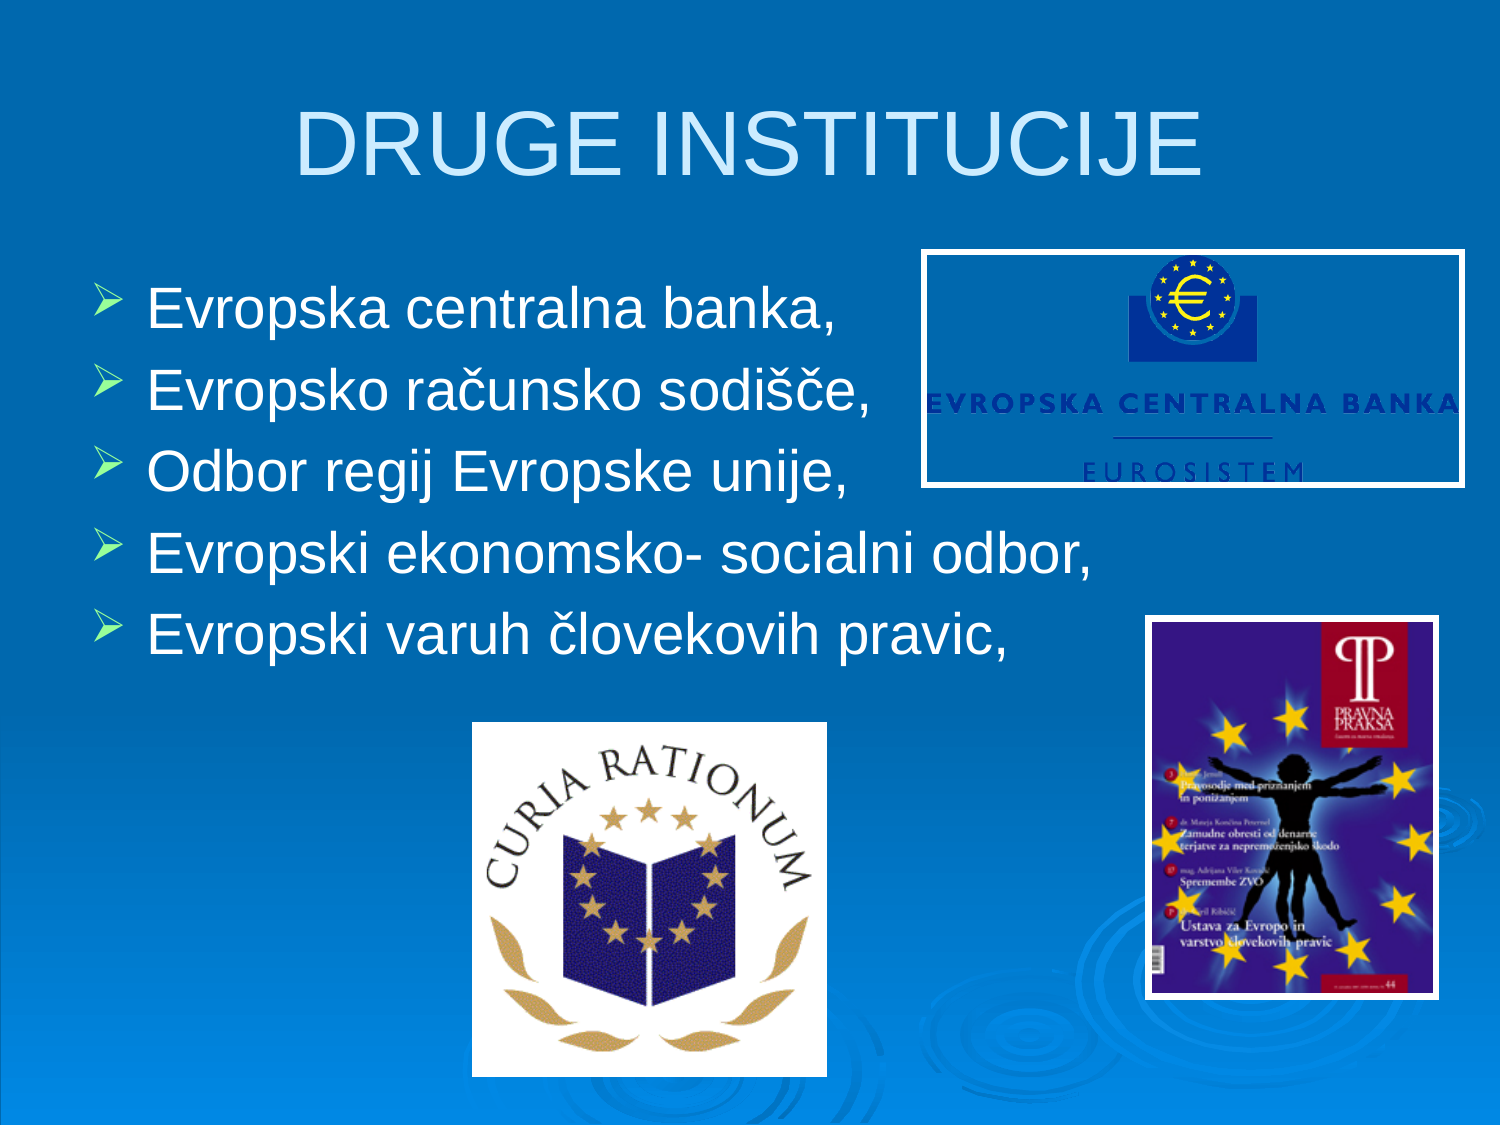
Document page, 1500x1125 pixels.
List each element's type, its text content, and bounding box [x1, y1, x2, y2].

title DRUGE INSTITUCIJE [75, 45, 1425, 233]
picture [1151, 621, 1433, 994]
list Evropska centralna banka, Evropsko računsko sodišče, Odbor regij Evropske unije, Evropski ekonomsko- socialni odbor, Evropski varuh človekovih pravic, [75, 262, 1425, 1005]
picture [478, 727, 822, 1071]
picture [927, 255, 1459, 482]
